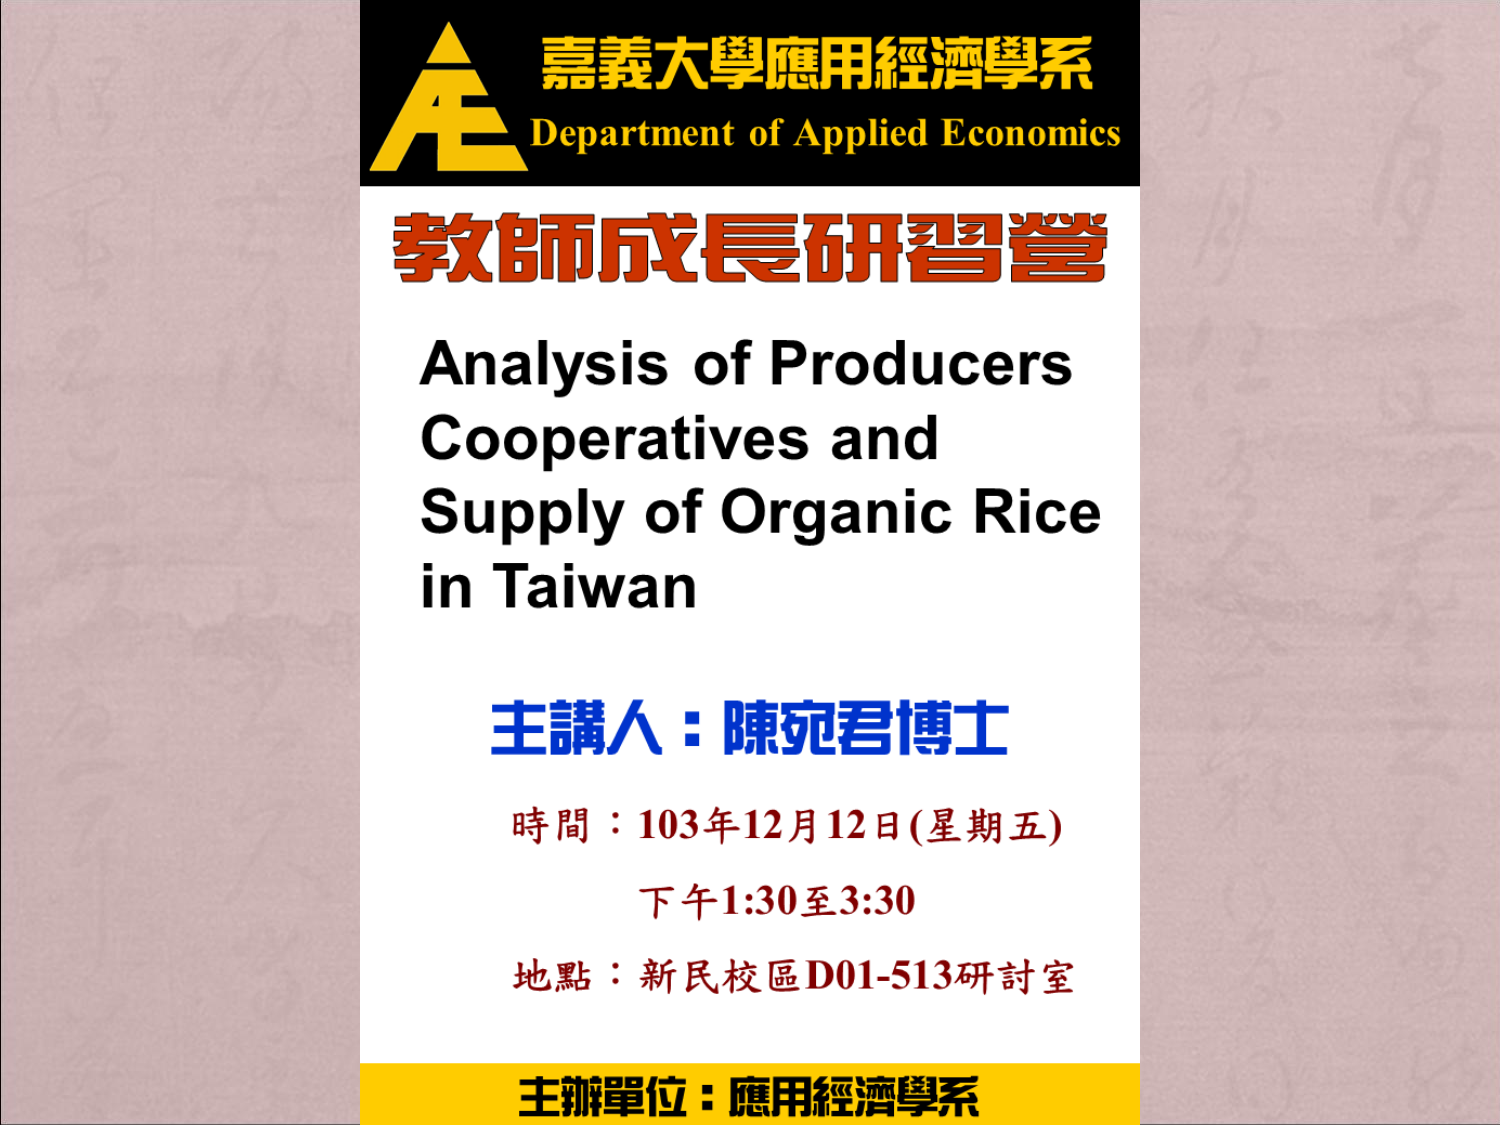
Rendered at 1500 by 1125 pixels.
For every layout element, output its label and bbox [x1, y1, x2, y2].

picture [360, 0, 1140, 1125]
